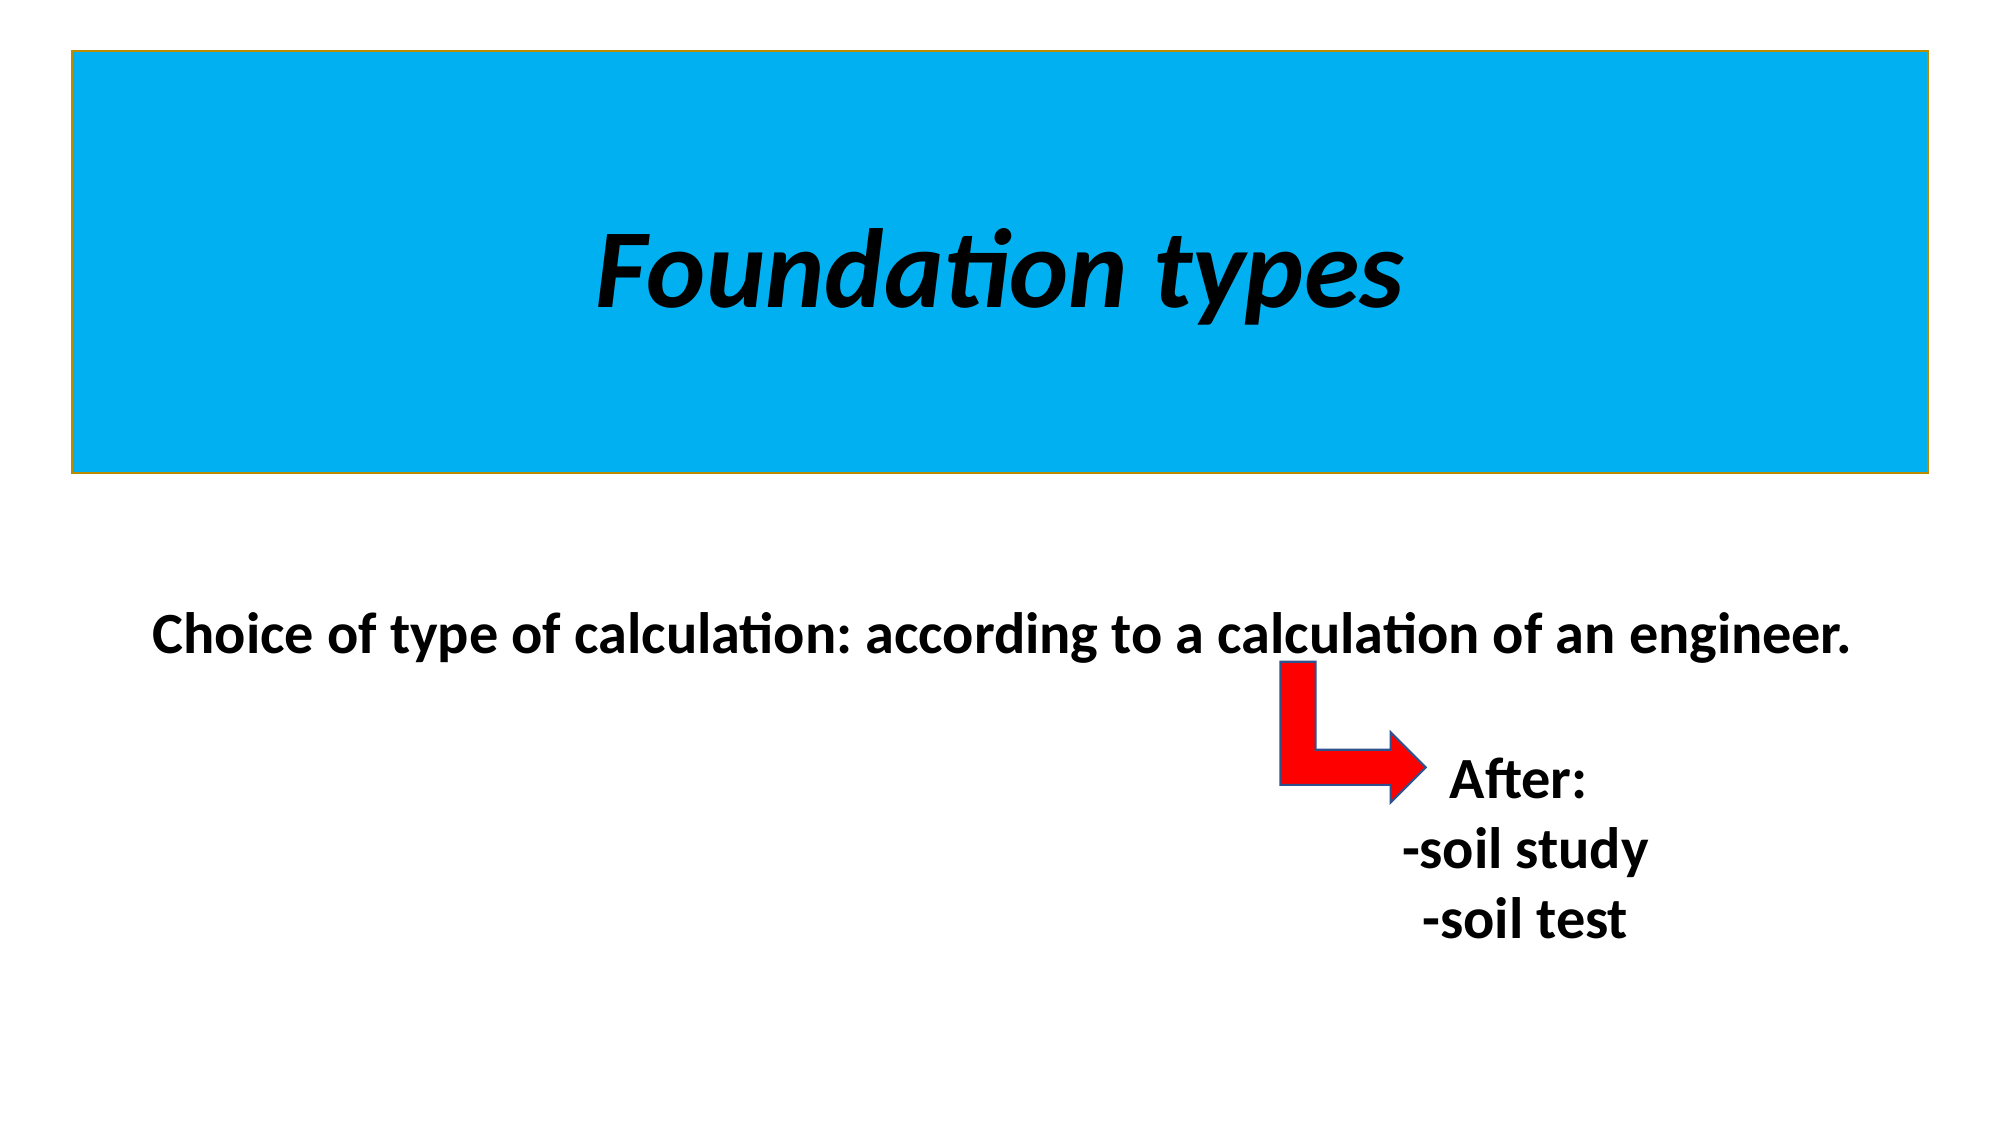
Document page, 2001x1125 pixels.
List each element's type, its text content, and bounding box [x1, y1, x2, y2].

text_box Choice of type of calculation: according to a calculation of an engineer. [137, 587, 1913, 674]
text_box After: -soil study -soil test [1353, 732, 1698, 960]
text_box [1280, 661, 1353, 785]
text_box Foundation types [72, 51, 1928, 473]
